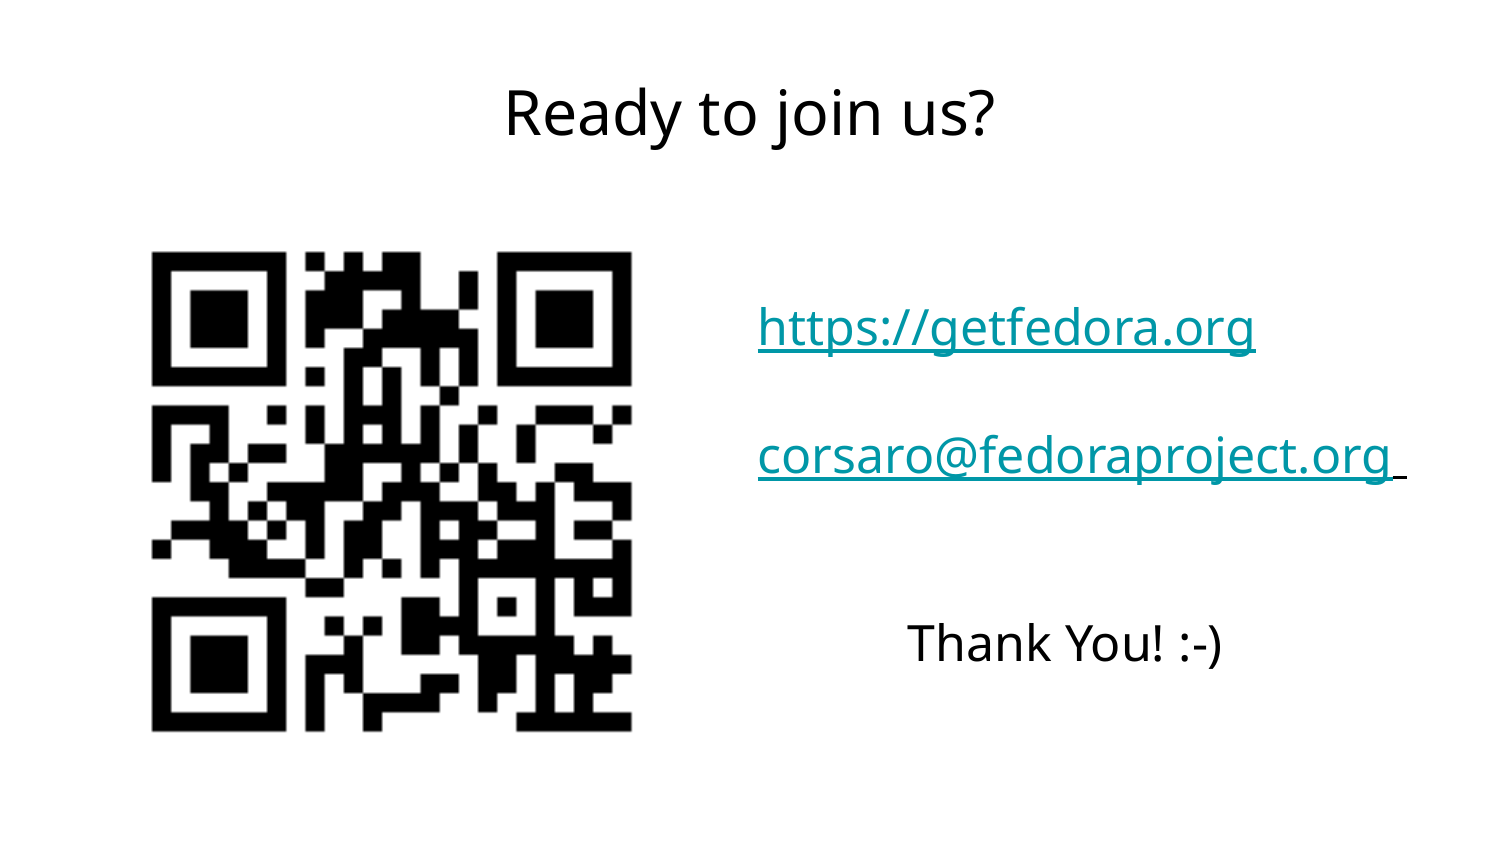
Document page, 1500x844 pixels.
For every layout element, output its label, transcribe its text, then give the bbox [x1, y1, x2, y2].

picture [120, 220, 667, 768]
text_box https://getfedora.org corsaro@fedoraproject.org Thank You! :-) [667, 220, 1500, 768]
text_box Ready to join us? [0, 0, 1500, 221]
